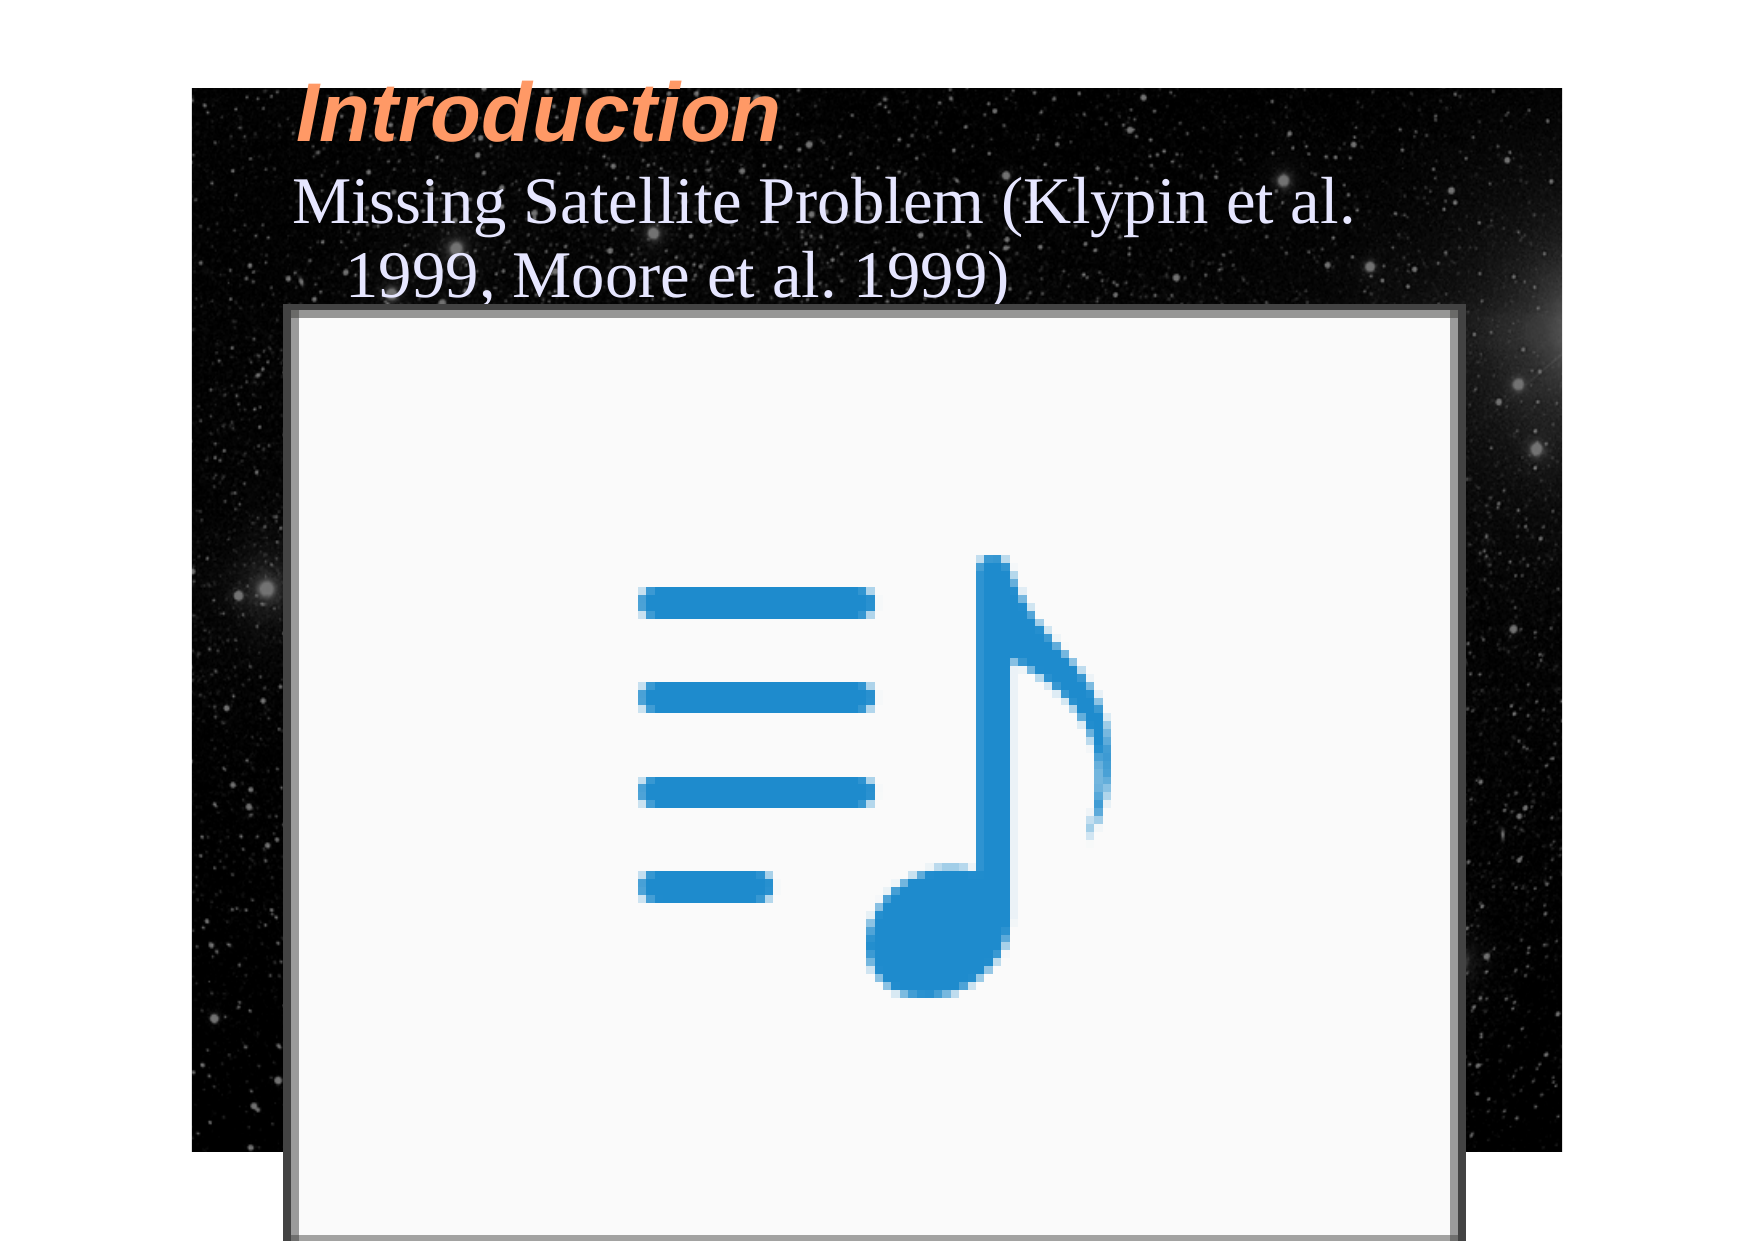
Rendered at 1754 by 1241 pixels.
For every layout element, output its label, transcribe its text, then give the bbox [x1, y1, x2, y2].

picture [1467, 88, 1563, 1152]
title Introduction [296, 23, 1467, 163]
text_box [282, 302, 1467, 1241]
list Missing Satellite Problem (Klypin et al. 1999, Moore et al. 1999) [274, 163, 1467, 858]
picture [191, 88, 296, 1152]
